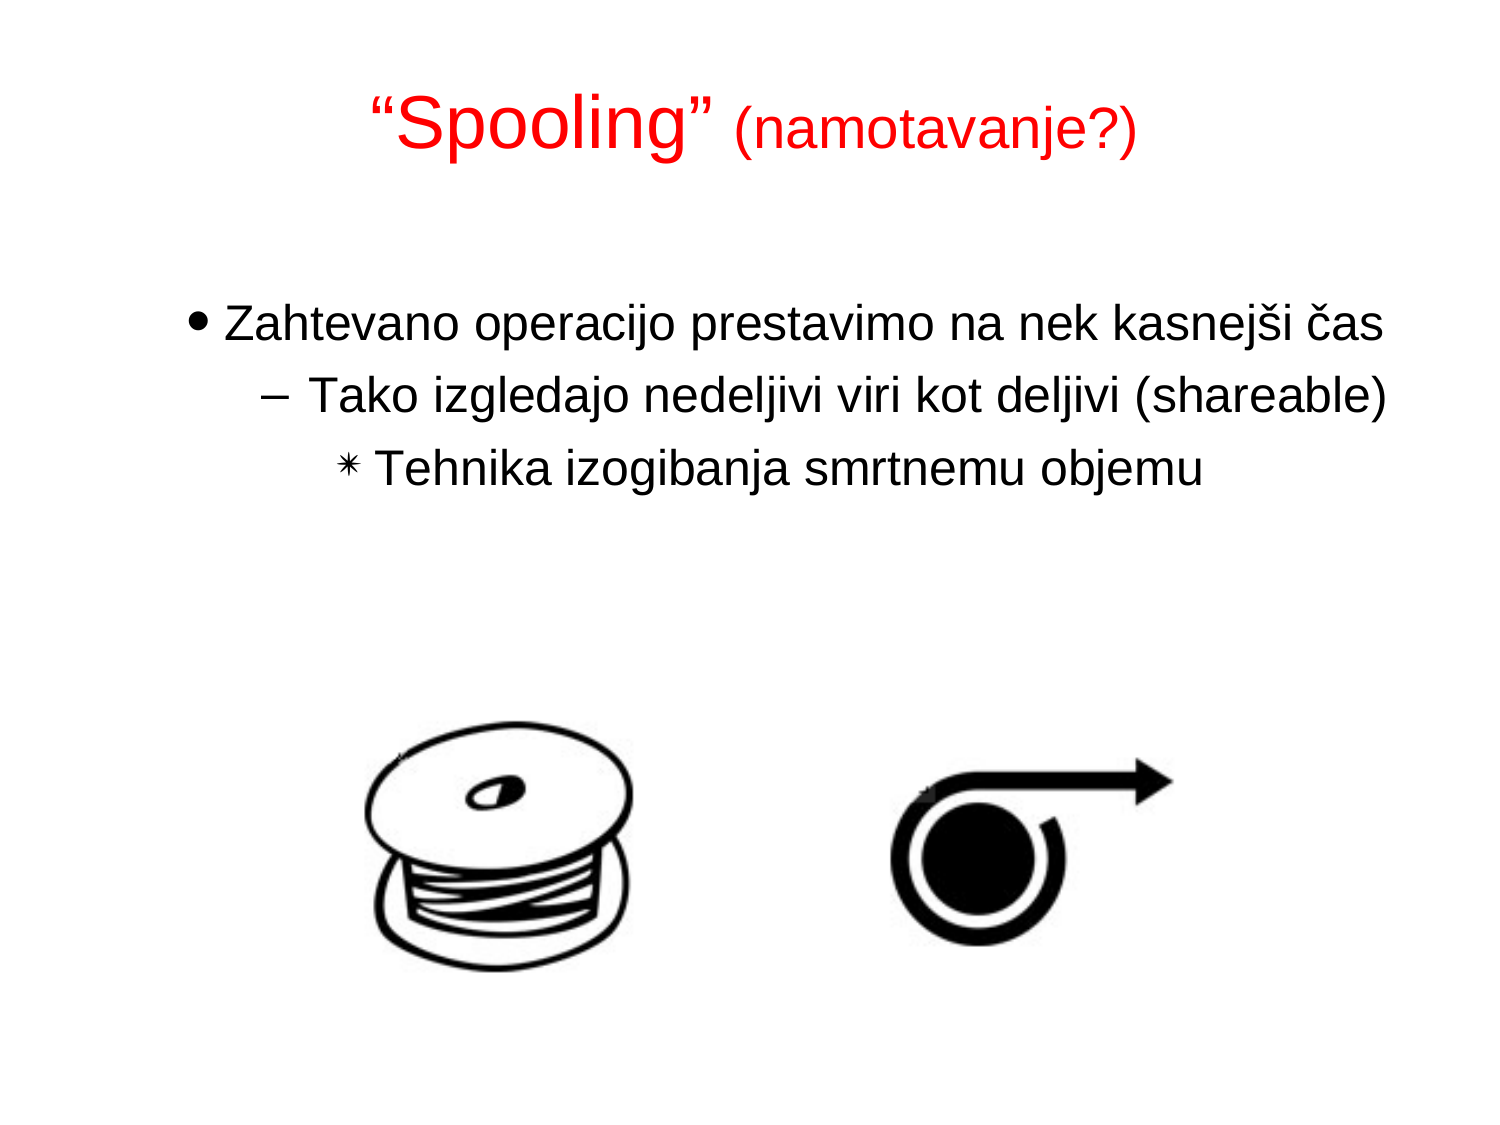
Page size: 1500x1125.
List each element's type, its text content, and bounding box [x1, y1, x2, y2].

picture [863, 721, 1193, 976]
title “Spooling” (namotavanje?) [190, 66, 1321, 172]
list Zahtevano operacijo prestavimo na nek kasnejši čas Tako izgledajo nedeljivi viri kot deljivi (shareable) Tehnika izogibanja smrtnemu objemu [171, 282, 1413, 958]
picture [314, 704, 667, 1004]
